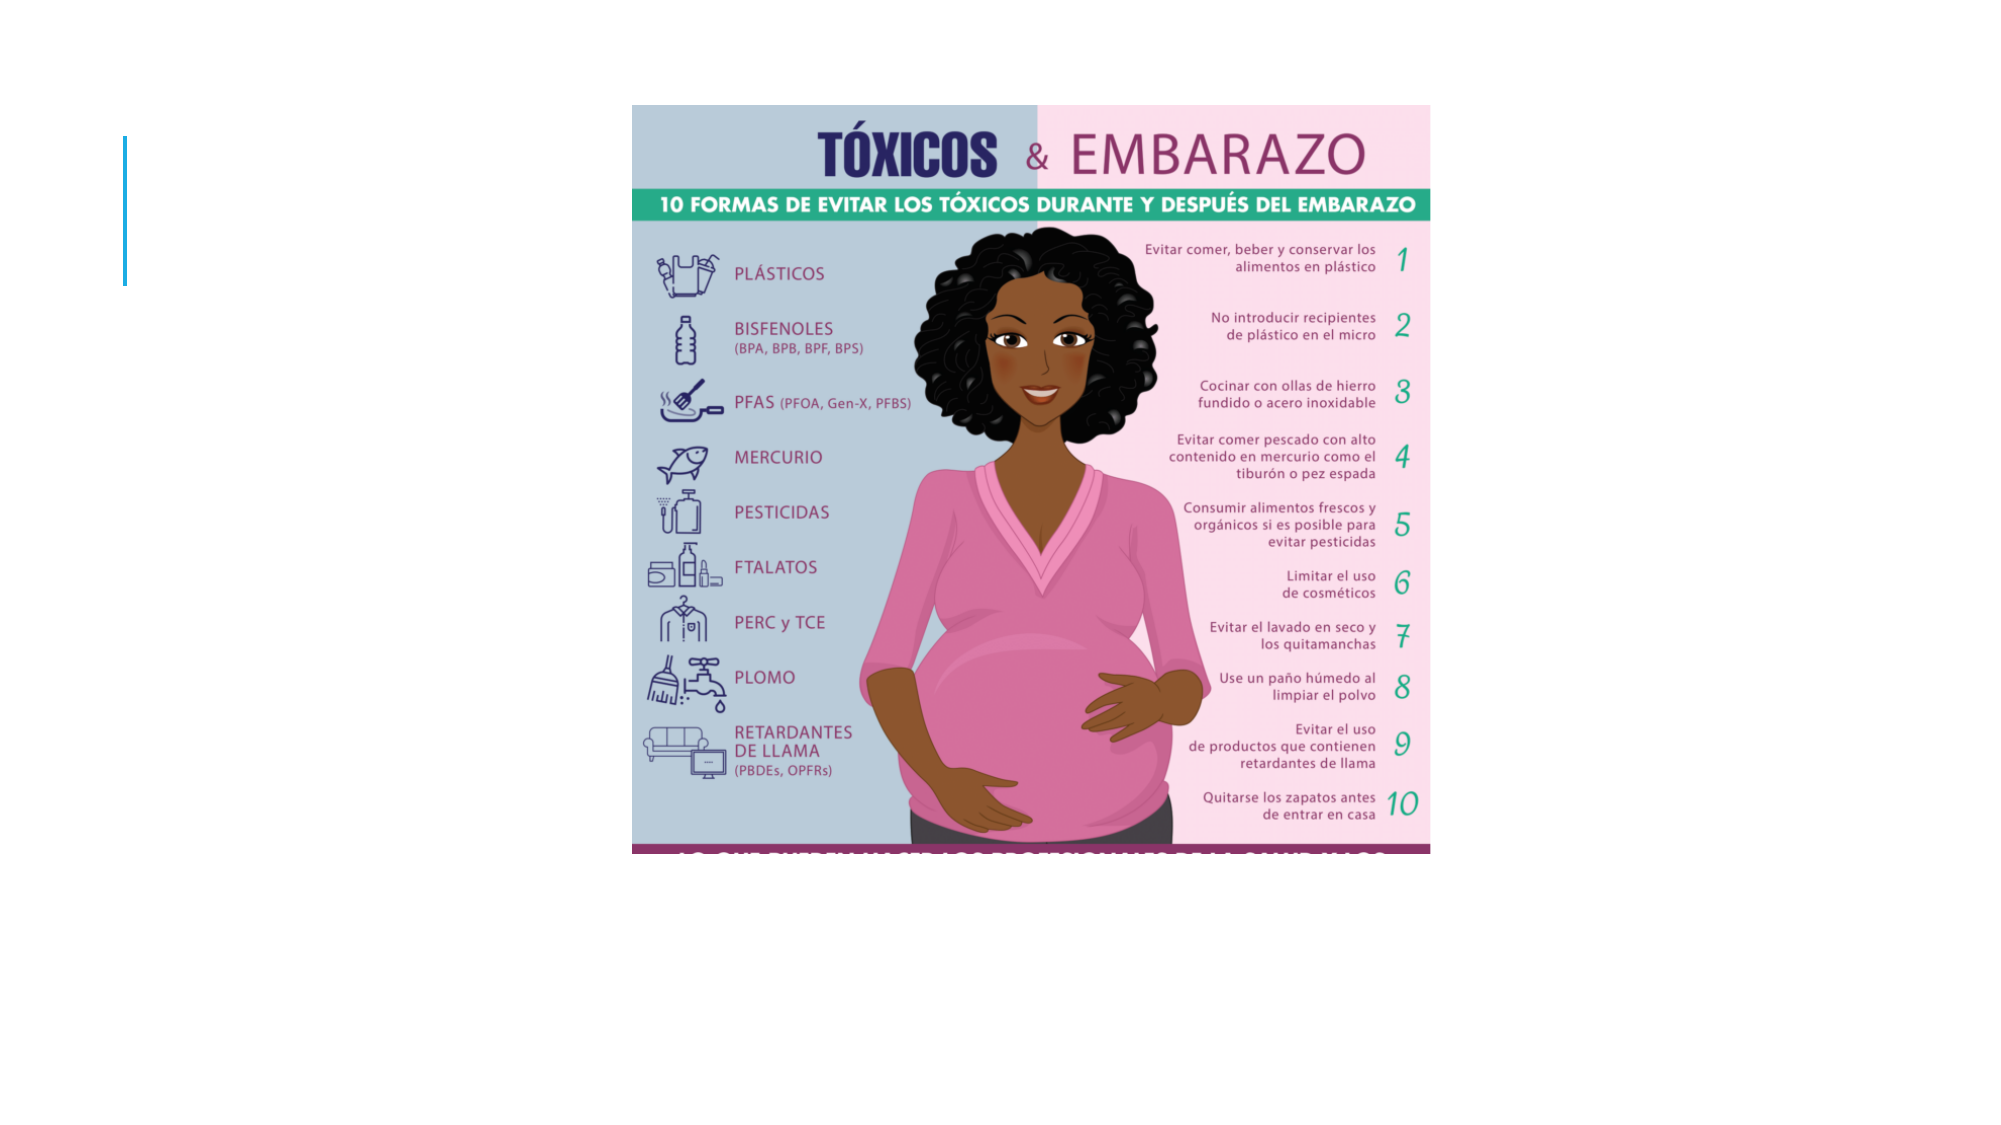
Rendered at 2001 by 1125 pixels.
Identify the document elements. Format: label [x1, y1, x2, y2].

picture [621, 105, 1431, 854]
